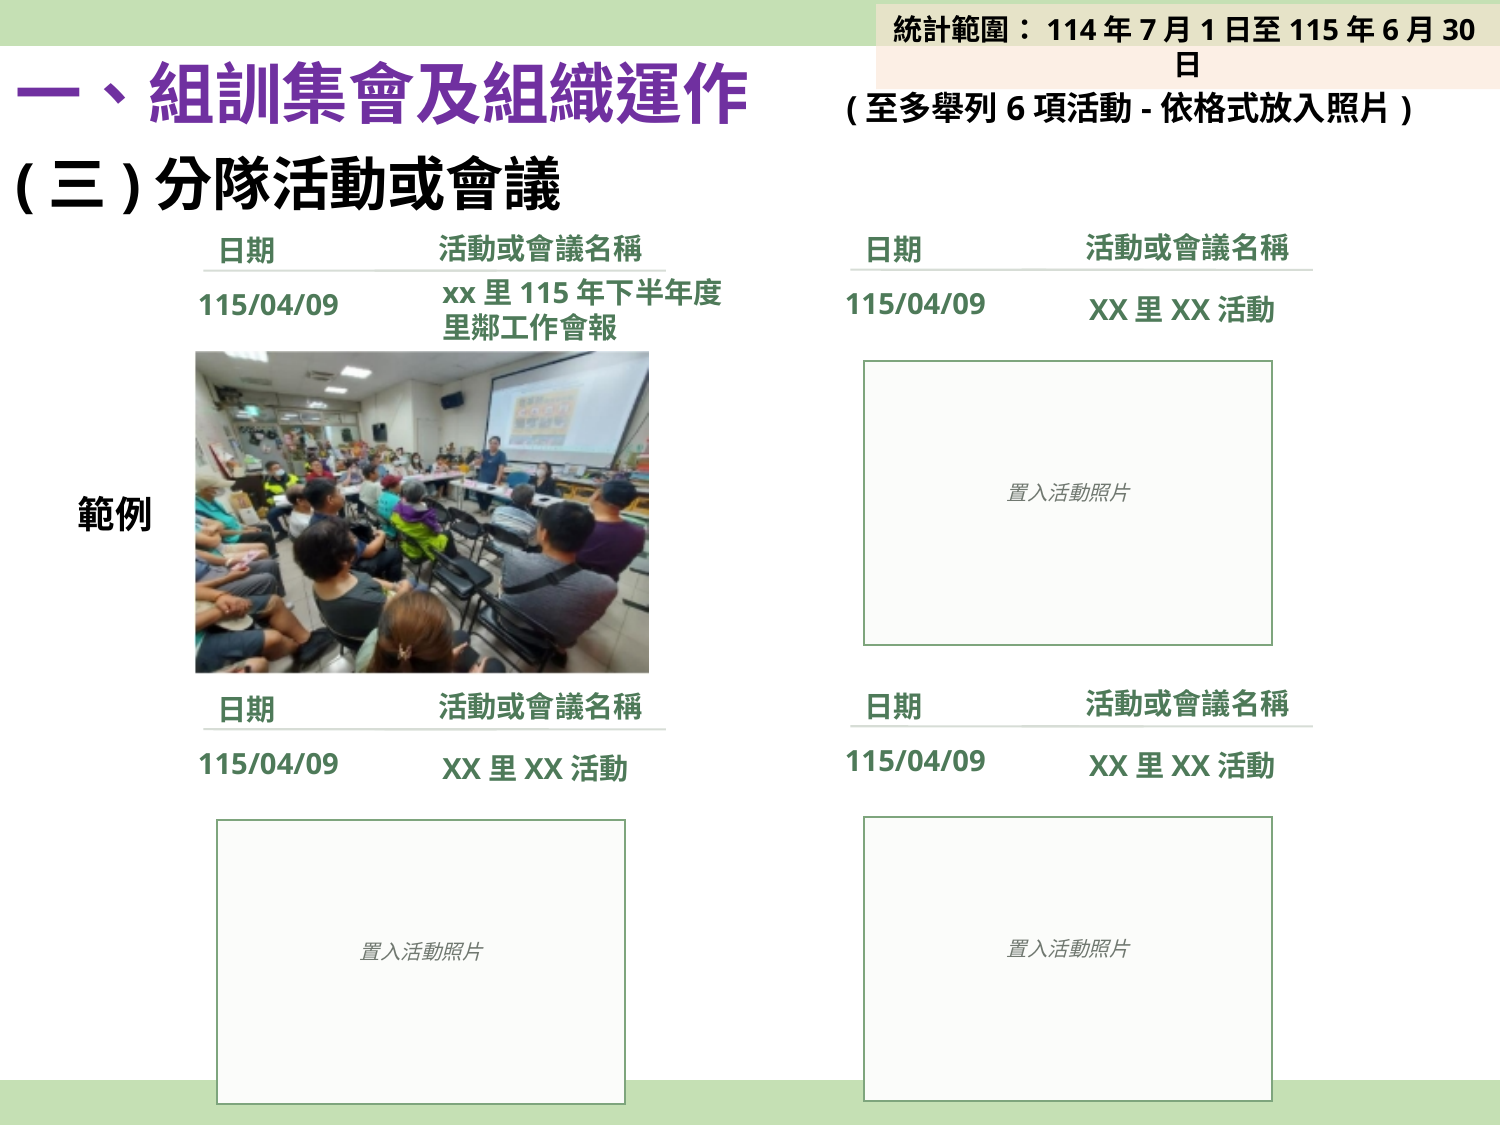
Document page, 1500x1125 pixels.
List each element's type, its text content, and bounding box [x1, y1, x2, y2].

text_box XX里XX活動 [1089, 709, 1406, 821]
text_box XX里XX活動 [442, 712, 783, 824]
text_box 置入活動照片 [945, 480, 1191, 504]
text_box 日期 [217, 229, 304, 269]
text_box [217, 820, 626, 1105]
text_box 日期 [864, 228, 951, 268]
text_box 活動或會議名稱 [438, 227, 650, 269]
text_box 活動或會議名稱 [1085, 226, 1297, 268]
text_box 115/04/09 [198, 283, 376, 325]
text_box 日期 [217, 687, 304, 728]
text_box 置入活動照片 [298, 939, 544, 963]
text_box xx里115年下半年度 里鄰工作會報 [442, 253, 730, 365]
picture [194, 351, 649, 675]
text_box 115/04/09 [845, 739, 1023, 781]
text_box XX里XX活動 [1089, 252, 1415, 364]
text_box 活動或會議名稱 [438, 685, 650, 727]
text_box 115/04/09 [198, 742, 376, 784]
text_box (至多舉列6項活動-依格式放入照片) [750, 79, 1500, 135]
text_box [864, 817, 1500, 1102]
text_box (三)分隊活動或會議 [0, 139, 814, 226]
text_box [864, 360, 1273, 645]
text_box 範例 [62, 483, 186, 544]
text_box 日期 [864, 684, 951, 725]
text_box 115/04/09 [845, 282, 1023, 324]
text_box 置入活動照片 [945, 936, 1191, 960]
text_box 活動或會議名稱 [1085, 682, 1297, 724]
text_box 一、組訓集會及組織運作 [0, 53, 1062, 161]
